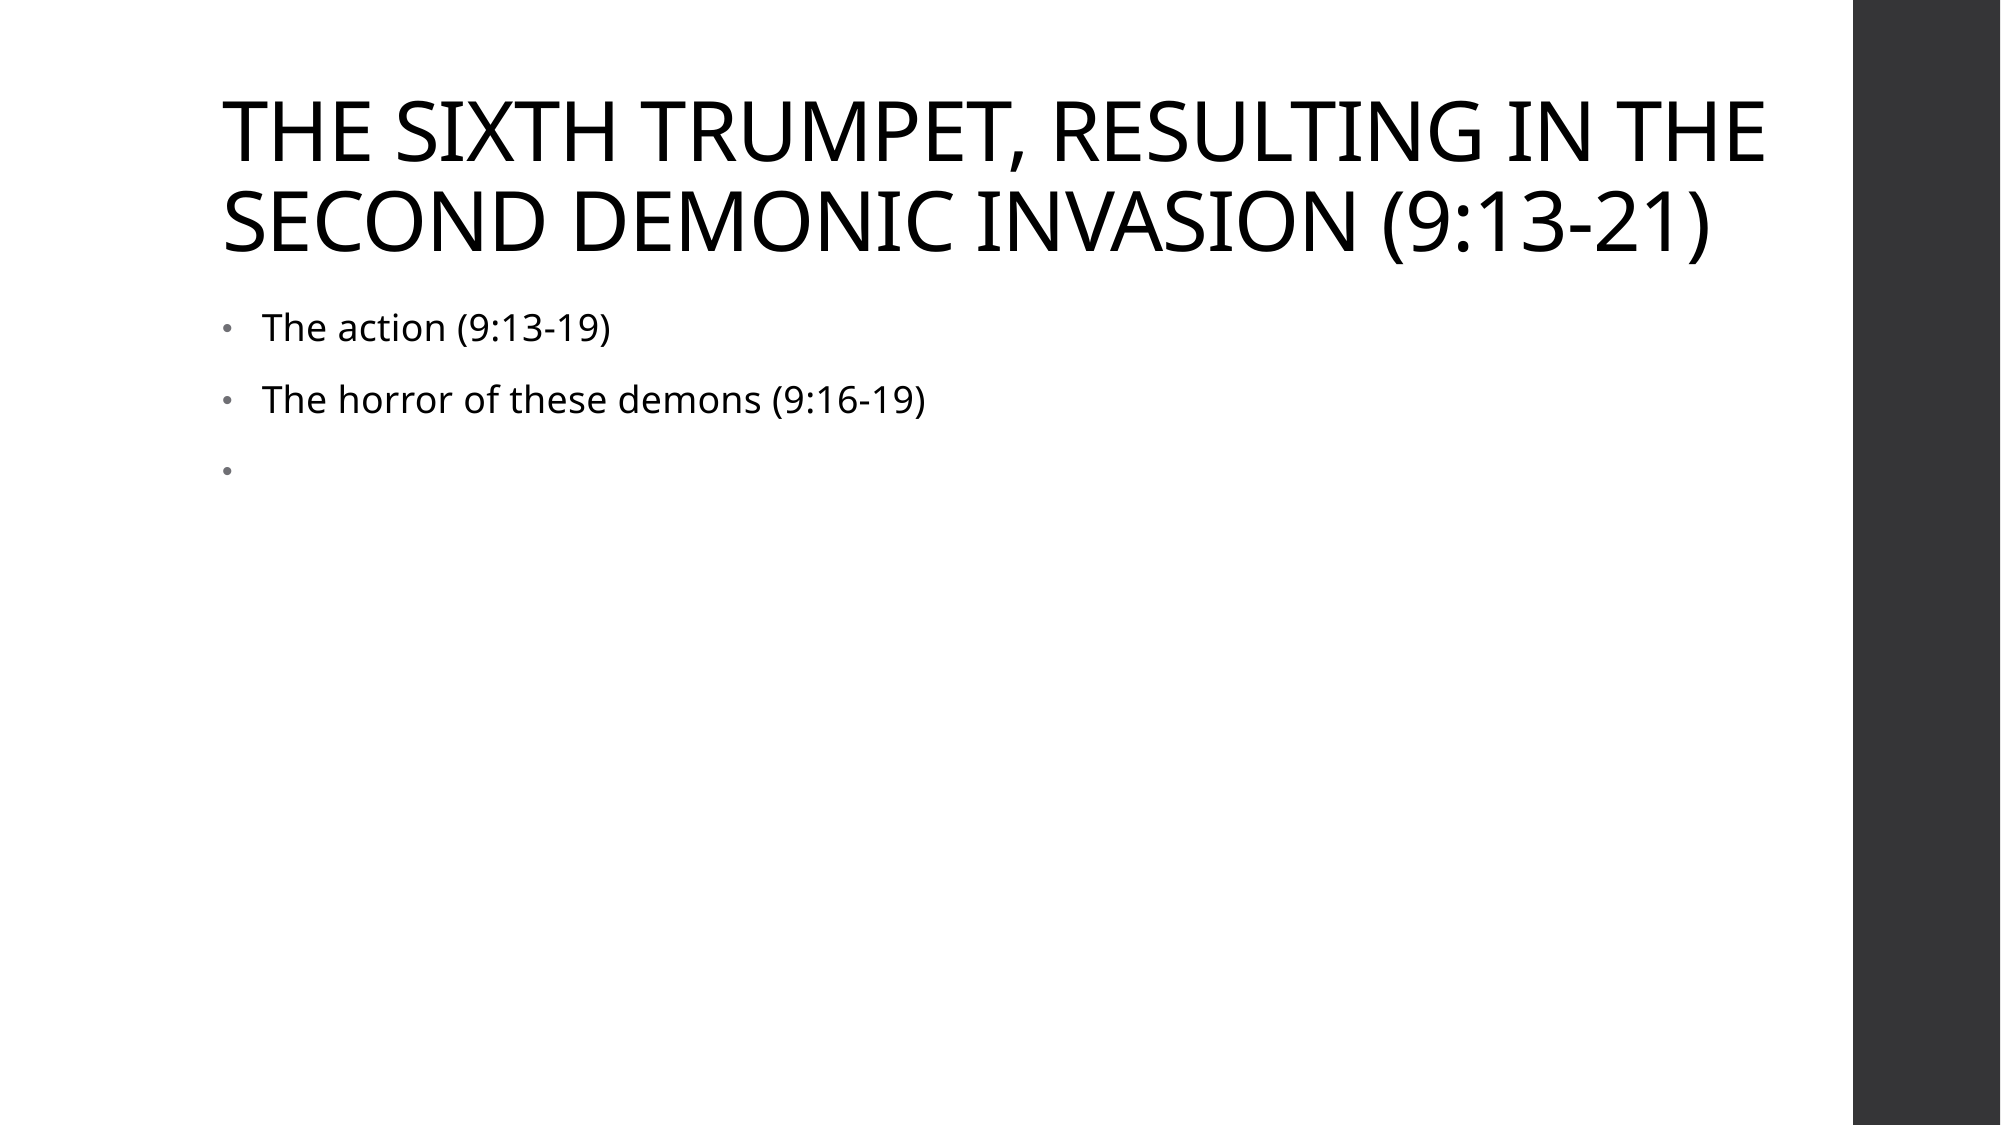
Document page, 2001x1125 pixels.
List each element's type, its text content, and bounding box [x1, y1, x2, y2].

title THE SIXTH TRUMPET, RESULTING IN THE SECOND DEMONIC INVASION (9:13-21) [206, 60, 1797, 278]
list The action (9:13-19) The horror of these demons (9:16-19) [206, 299, 1617, 1014]
